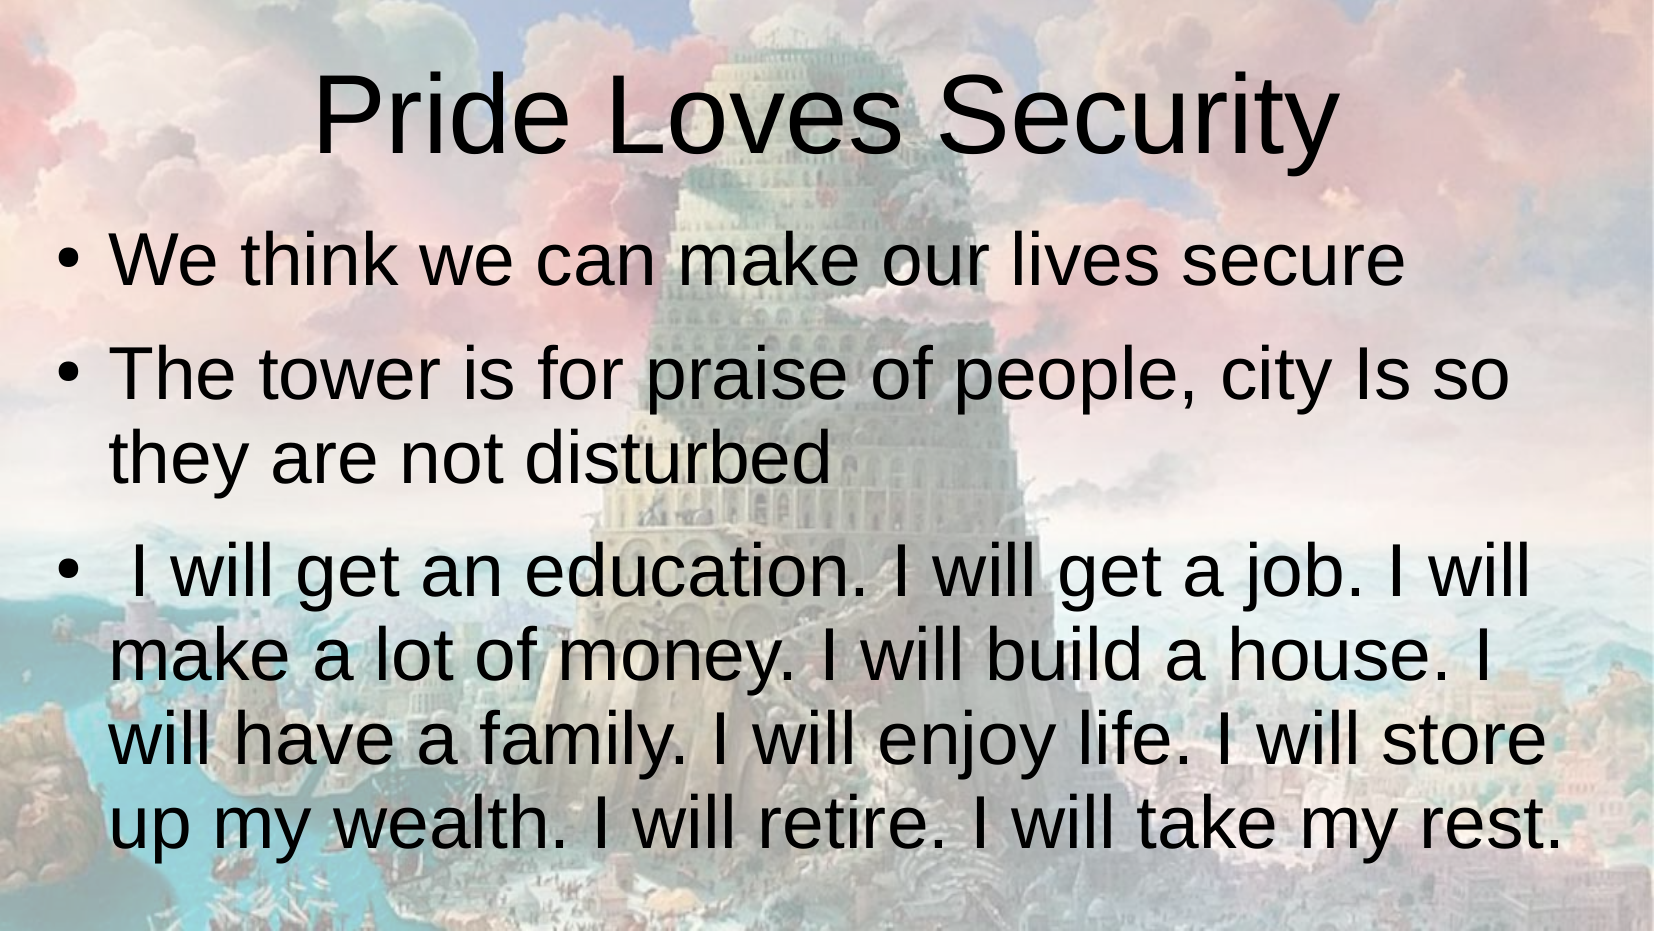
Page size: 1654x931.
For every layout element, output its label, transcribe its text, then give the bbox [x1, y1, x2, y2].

picture [0, 0, 1654, 931]
list We think we can make our lives secure The tower is for praise of people, city Is so they are not disturbed I will get an education. I will get a job. I will make a lot of money. I will build a house. I will have a family. I will enjoy life. I will store up my wealth. I will retire. I will take my rest. [37, 217, 1613, 901]
title Pride Loves Security [82, 37, 1571, 193]
